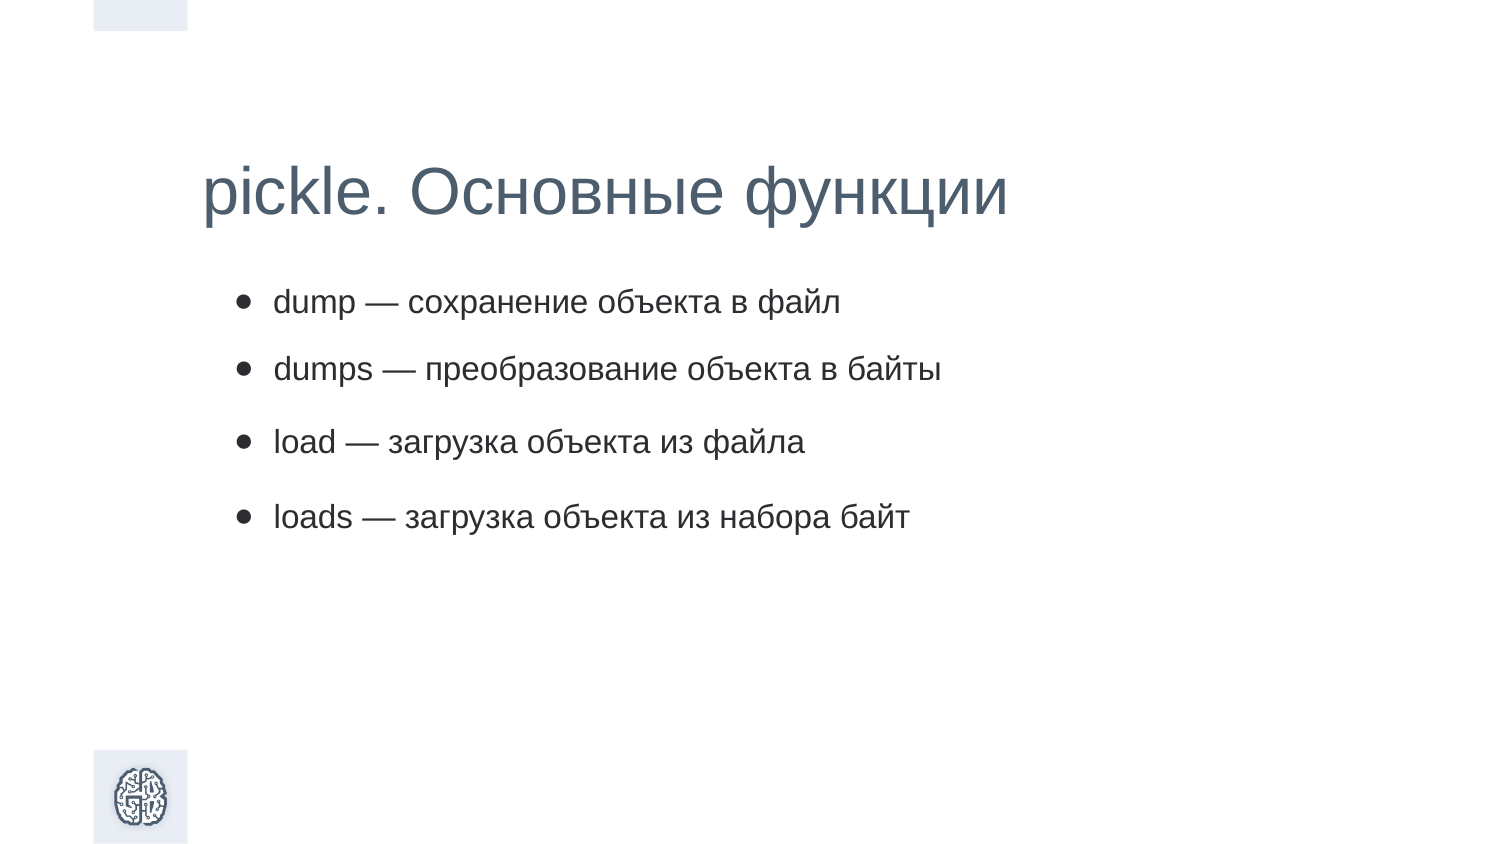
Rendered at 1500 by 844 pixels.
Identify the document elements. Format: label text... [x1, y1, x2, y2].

text_box dumps — преобразование объекта в байты [187, 321, 1372, 394]
picture [106, 760, 175, 834]
text_box pickle. Основные функции [187, 93, 1312, 259]
text_box dump — сохранение объекта в файл [187, 259, 1312, 322]
text_box load — загрузка объекта из файла [187, 394, 1405, 467]
text_box loads — загрузка объекта из набора байт [187, 469, 1405, 542]
